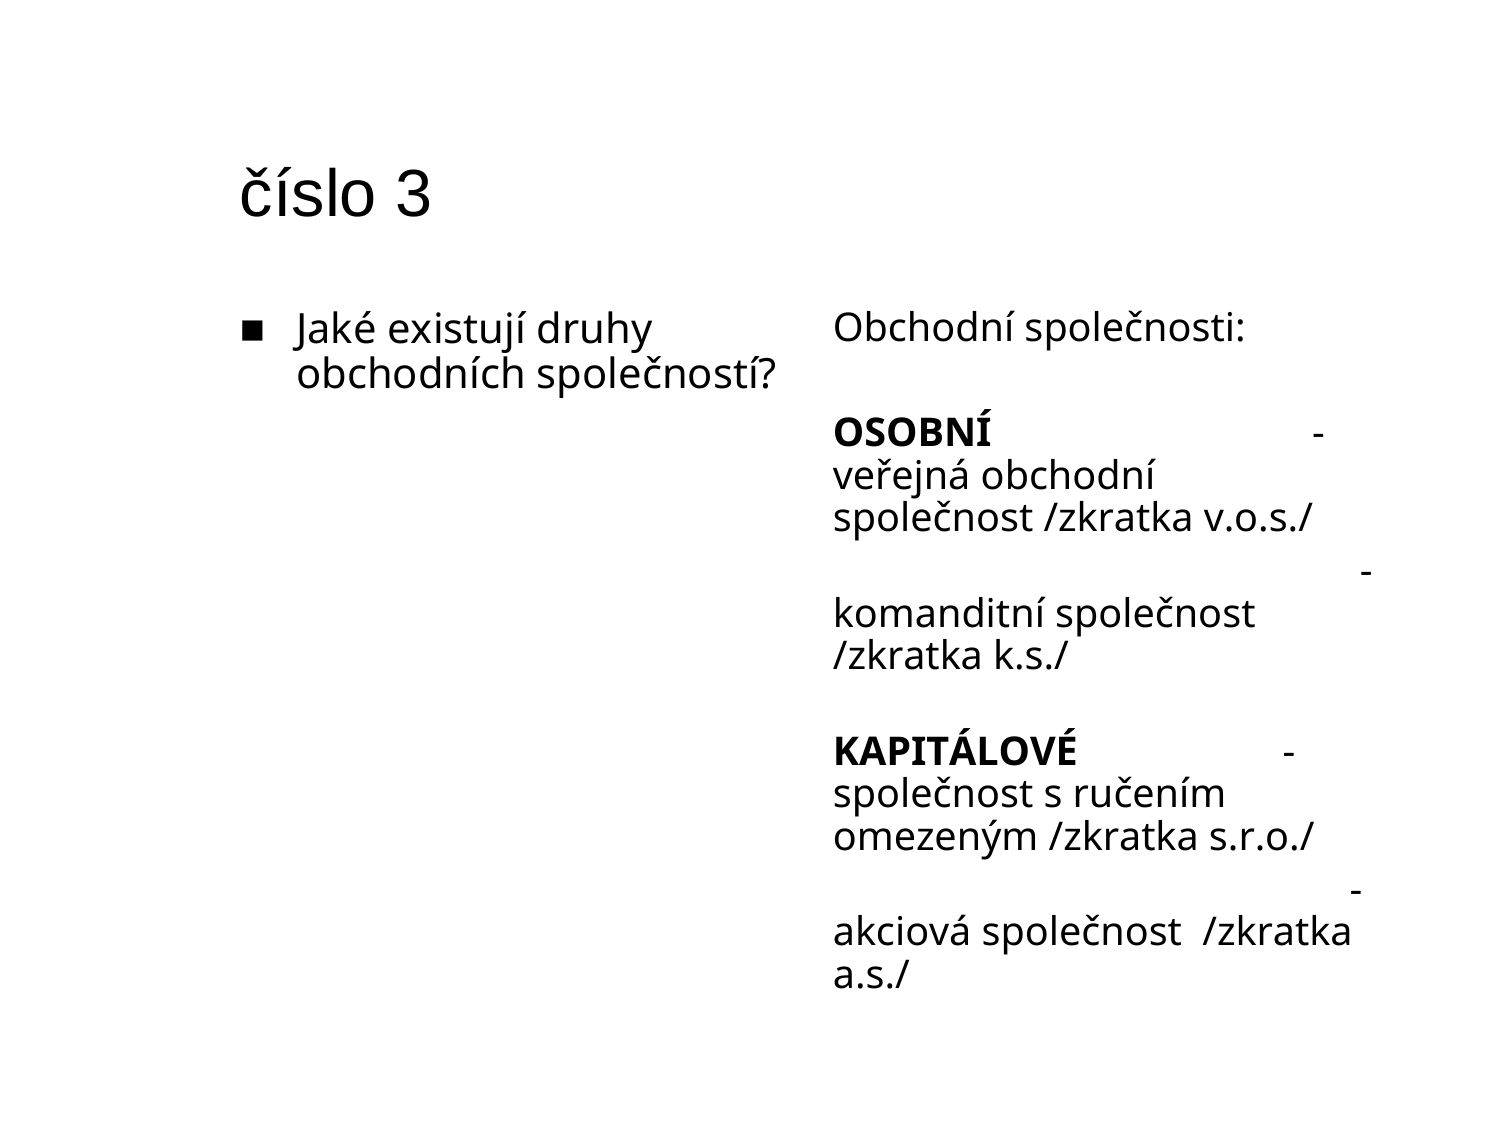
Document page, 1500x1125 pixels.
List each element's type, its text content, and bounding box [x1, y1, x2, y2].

title číslo 3 [224, 49, 1425, 237]
list Obchodní společnosti: OSOBNÍ - veřejná obchodní společnost /zkratka v.o.s./ - komanditní společnost /zkratka k.s./ KAPITÁLOVÉ - společnost s ručením omezeným /zkratka s.r.o./ - akciová společnost /zkratka a.s./ [761, 299, 1425, 1059]
list ■ Jaké existují druhy obchodních společností? [224, 299, 761, 975]
